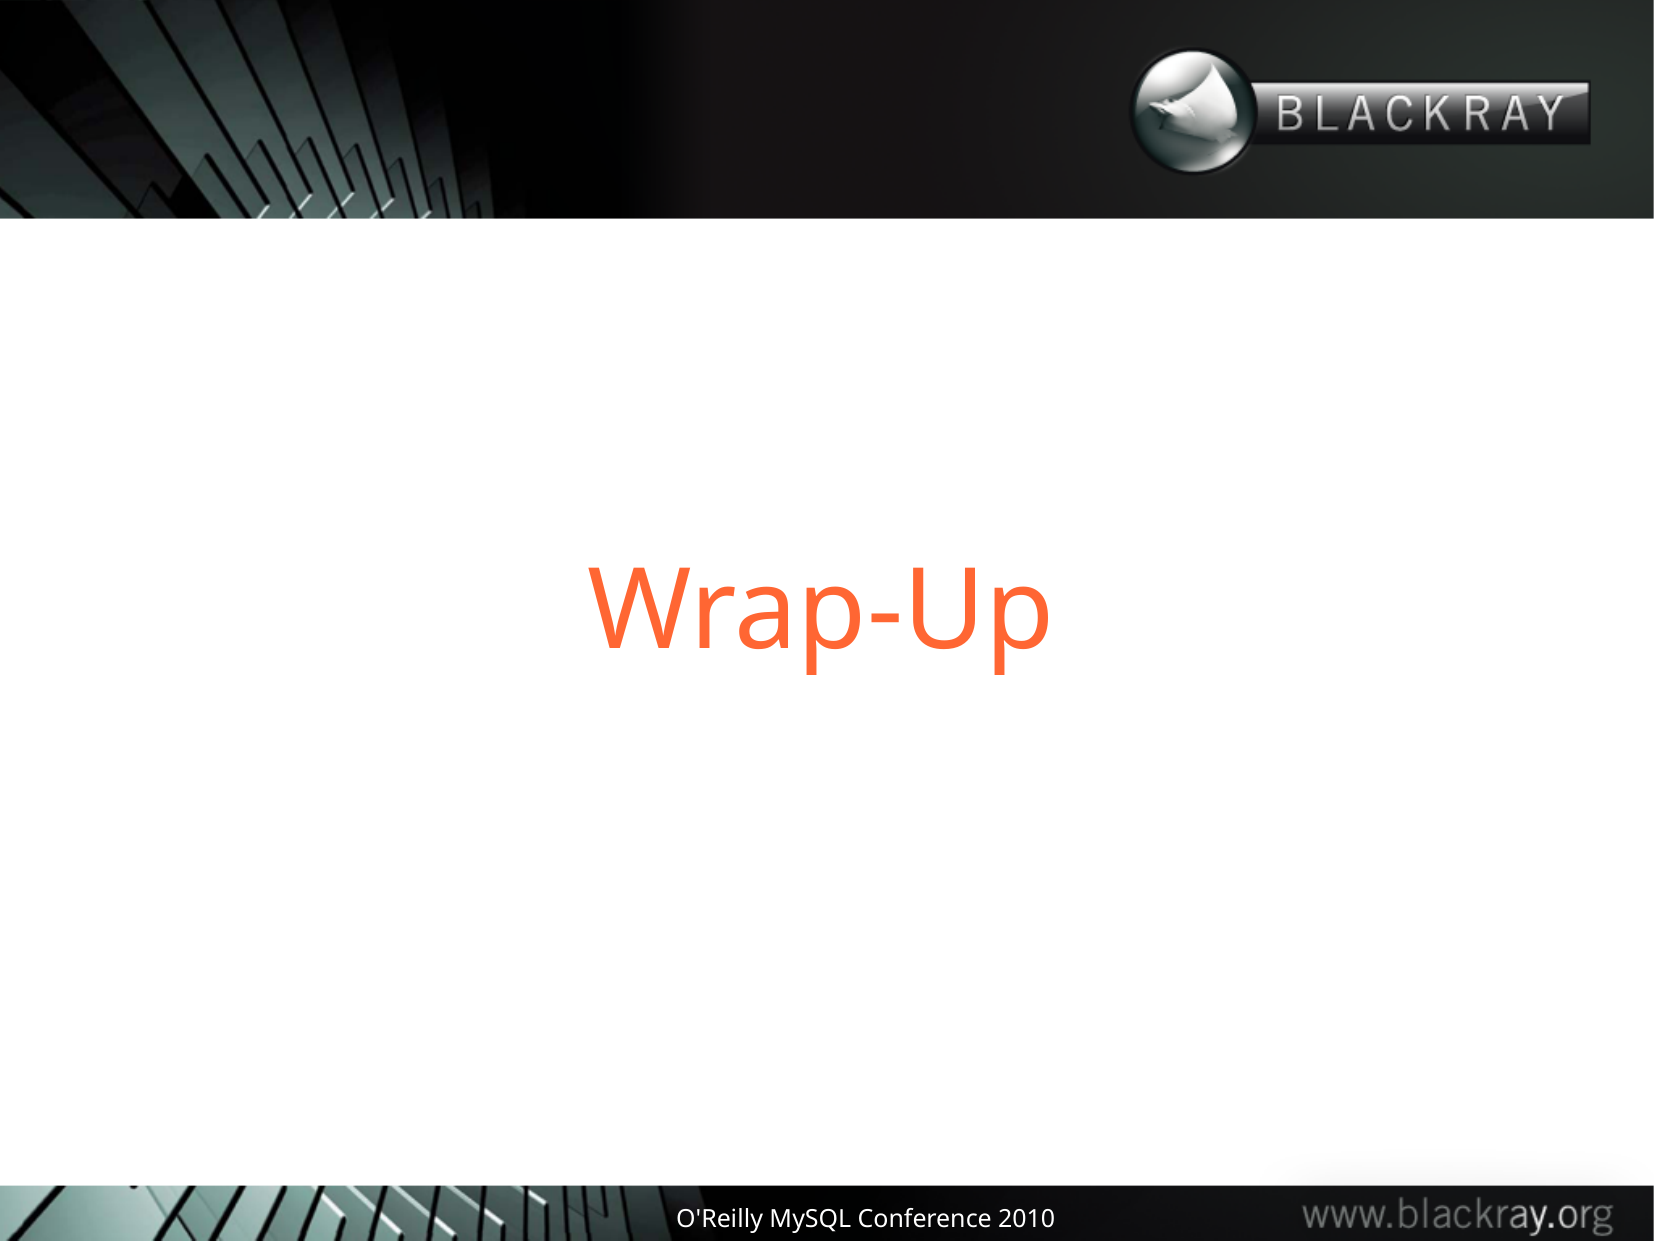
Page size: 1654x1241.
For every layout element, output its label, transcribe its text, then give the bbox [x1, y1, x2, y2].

title Wrap-Up [76, 413, 1565, 798]
picture [0, 0, 1654, 1241]
